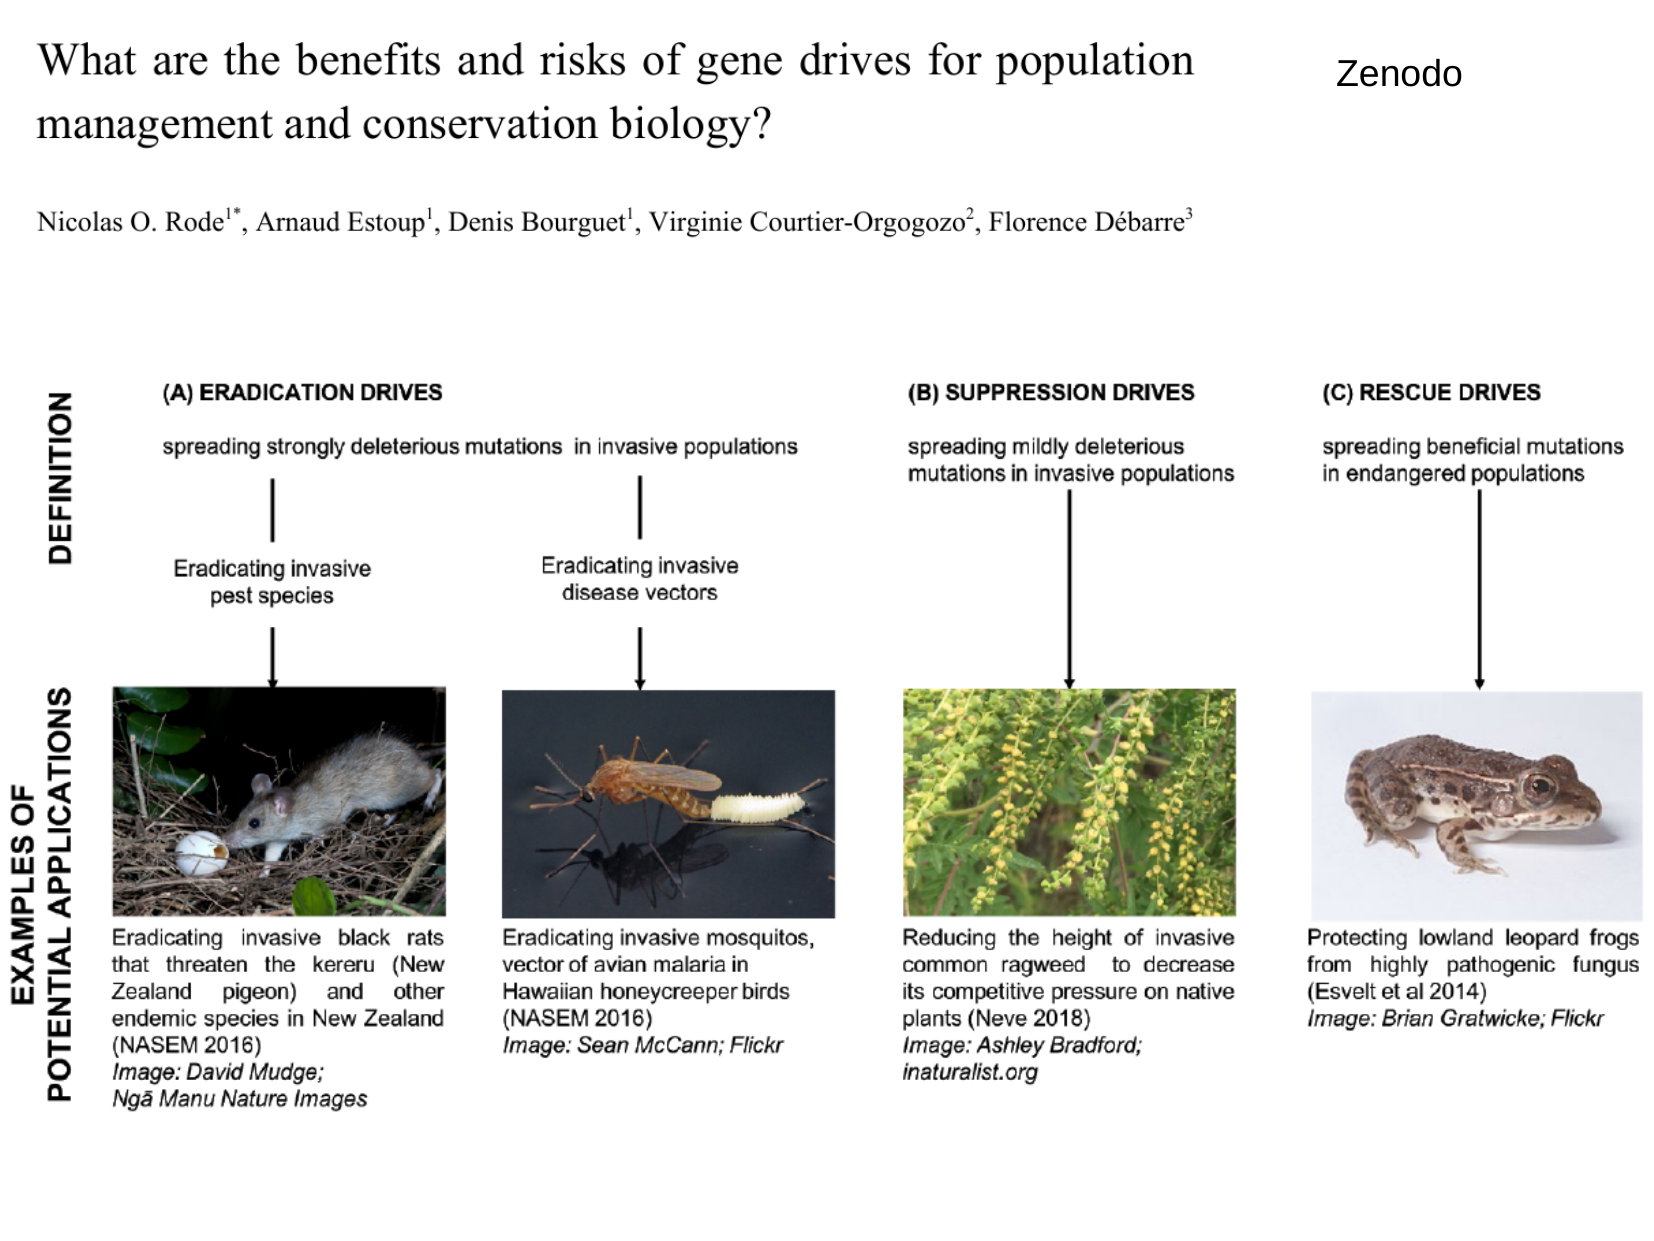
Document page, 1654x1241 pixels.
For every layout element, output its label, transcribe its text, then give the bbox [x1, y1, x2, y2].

text_box Zenodo [1321, 45, 1478, 102]
picture [0, 358, 1654, 1121]
picture [18, 27, 1223, 261]
